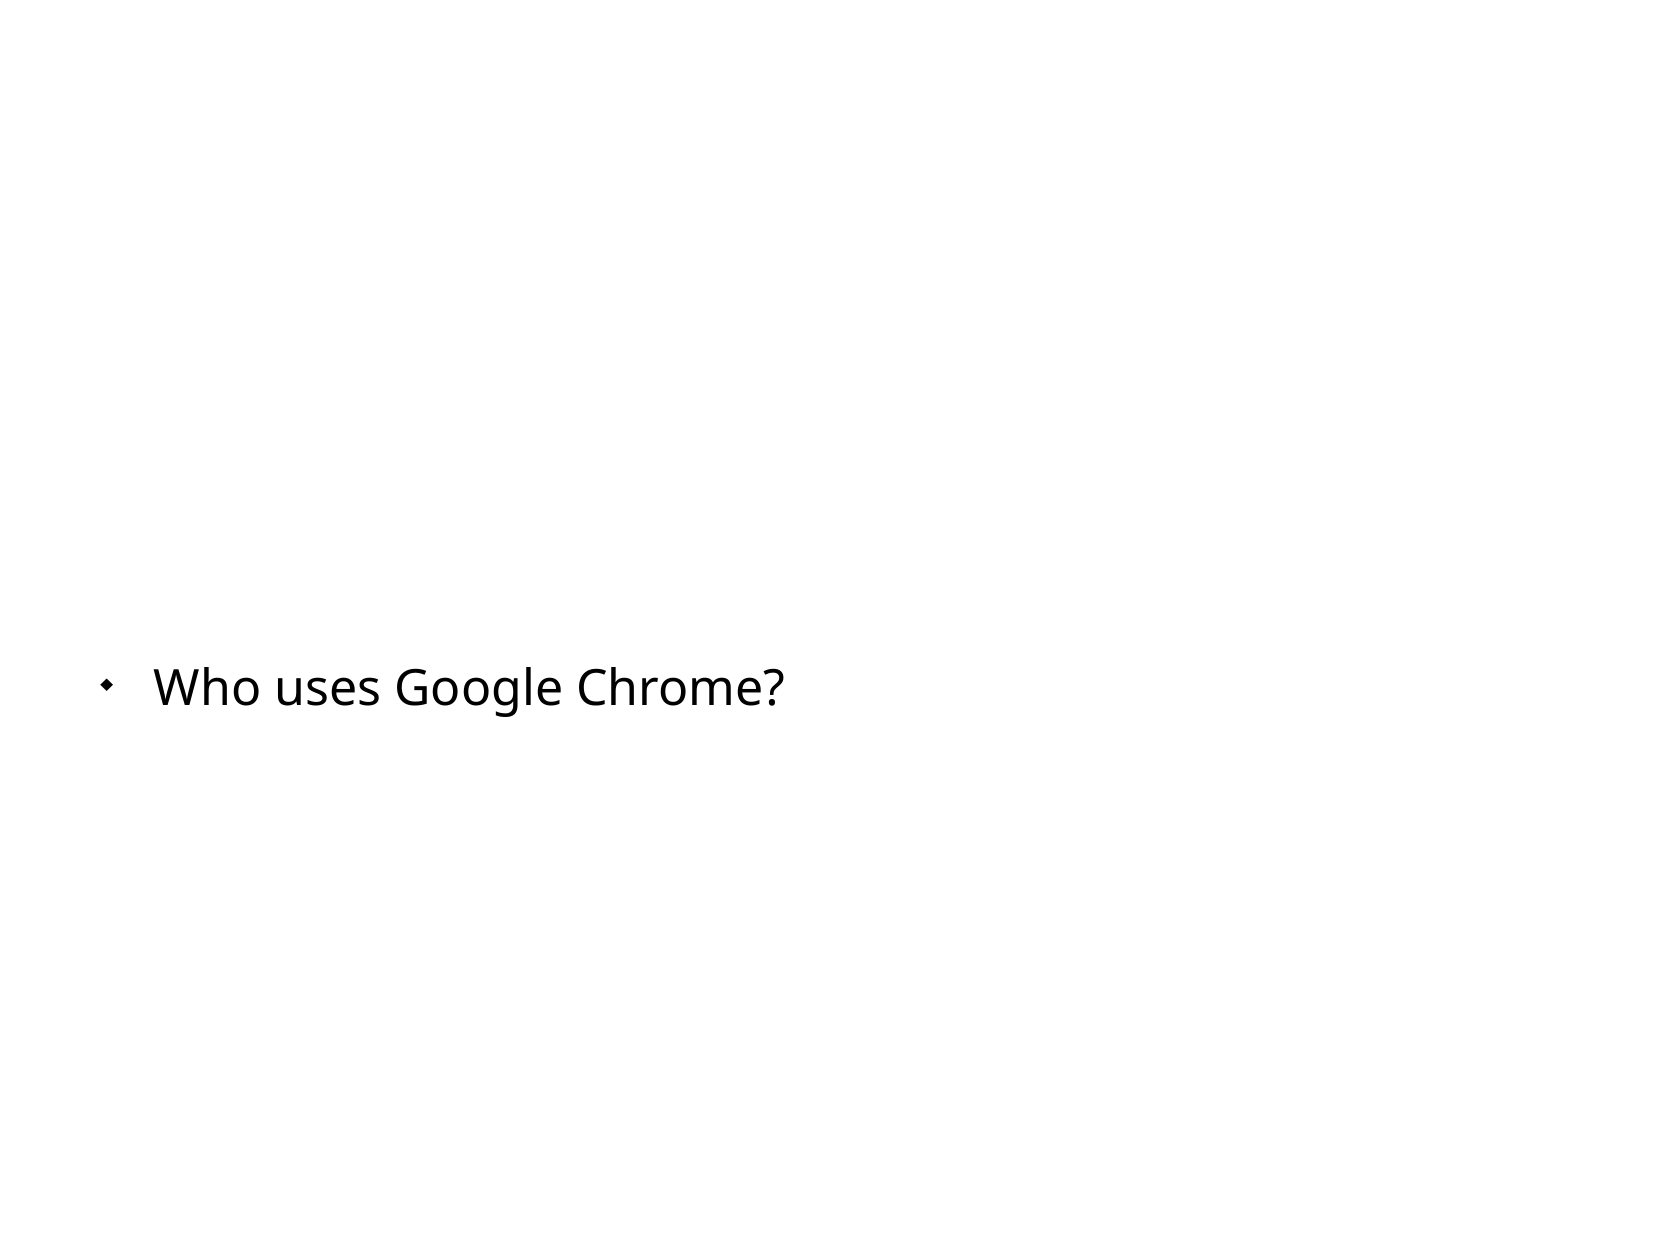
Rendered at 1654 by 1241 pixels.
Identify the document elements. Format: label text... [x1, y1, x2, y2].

list Who uses Google Chrome? [82, 290, 1538, 1010]
